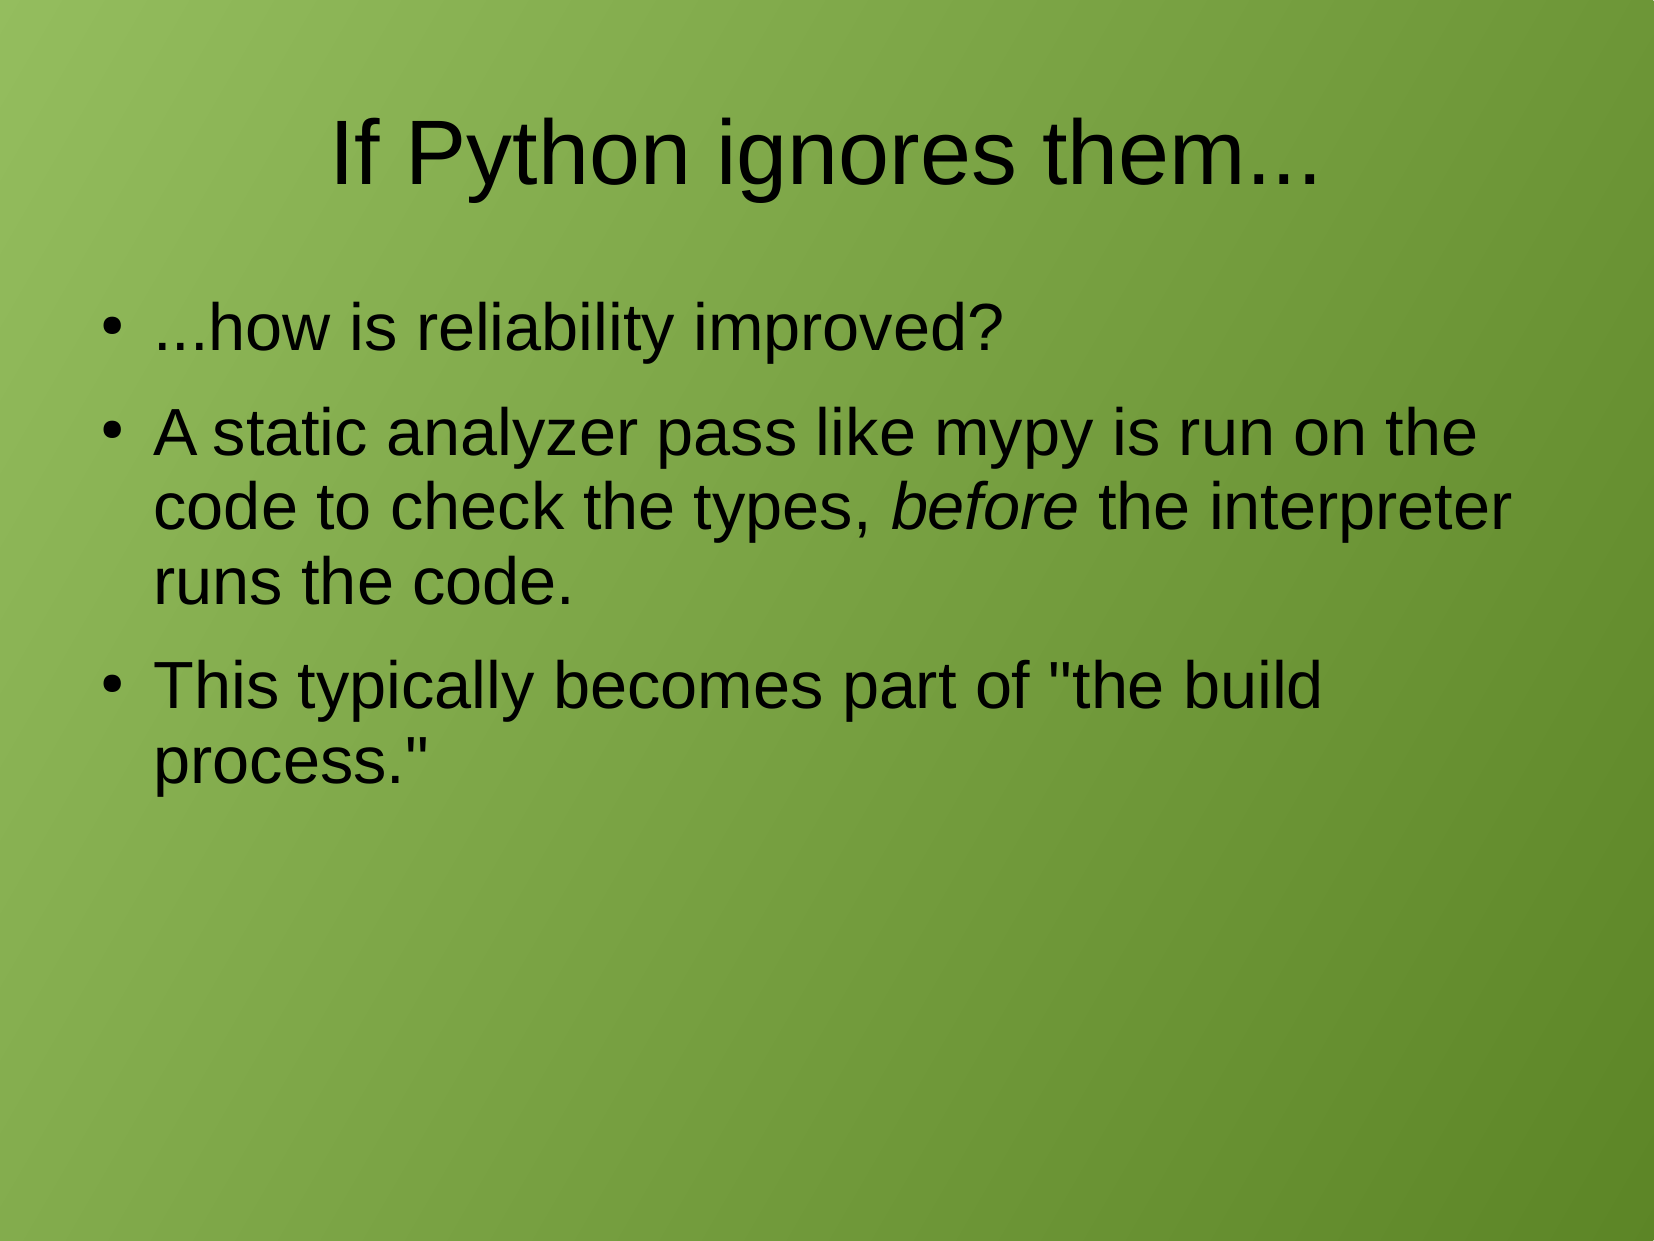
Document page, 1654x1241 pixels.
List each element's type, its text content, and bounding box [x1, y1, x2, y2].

list ...how is reliability improved? A static analyzer pass like mypy is run on the code to check the types, before the interpreter runs the code. This typically becomes part of "the build process." [82, 290, 1571, 1010]
title If Python ignores them... [82, 49, 1571, 257]
